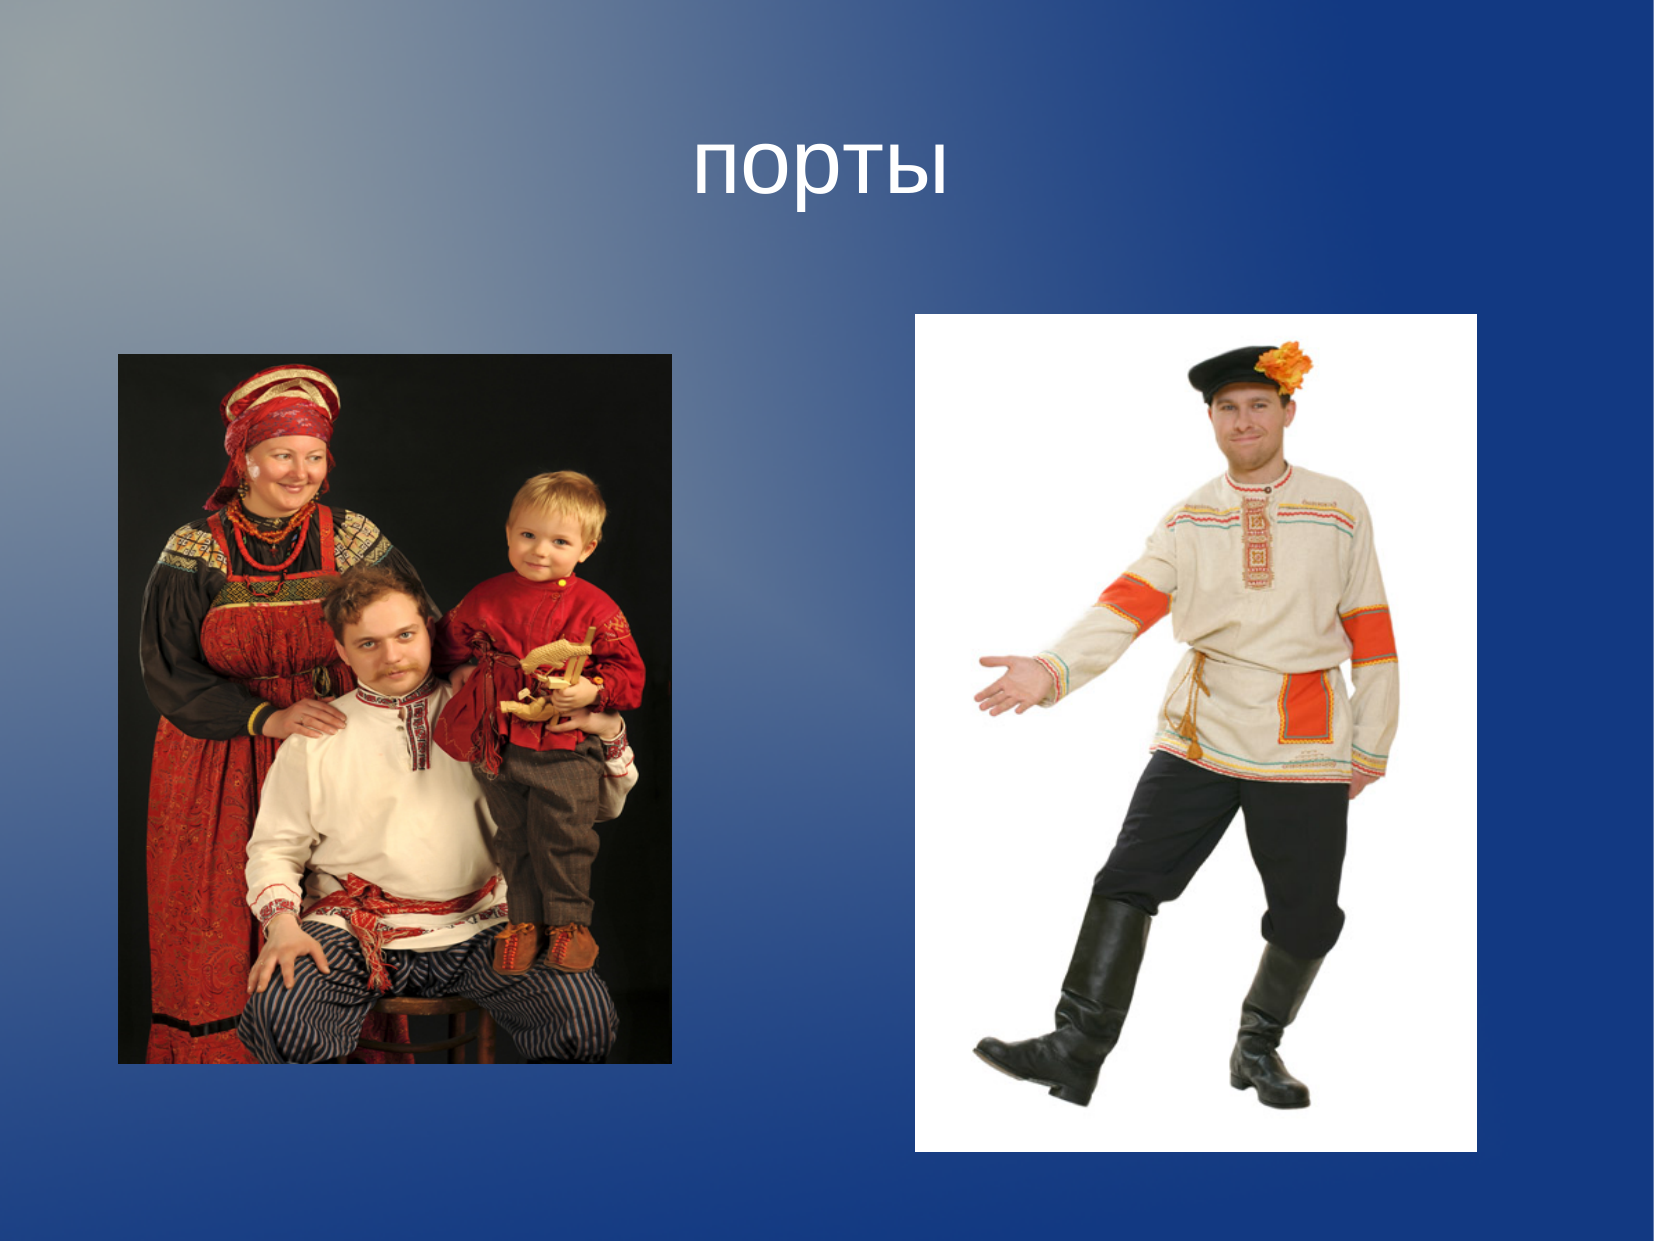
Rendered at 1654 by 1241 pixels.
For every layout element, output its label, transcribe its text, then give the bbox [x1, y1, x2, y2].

picture [0, 0, 1654, 1241]
title порты [76, 58, 1565, 266]
